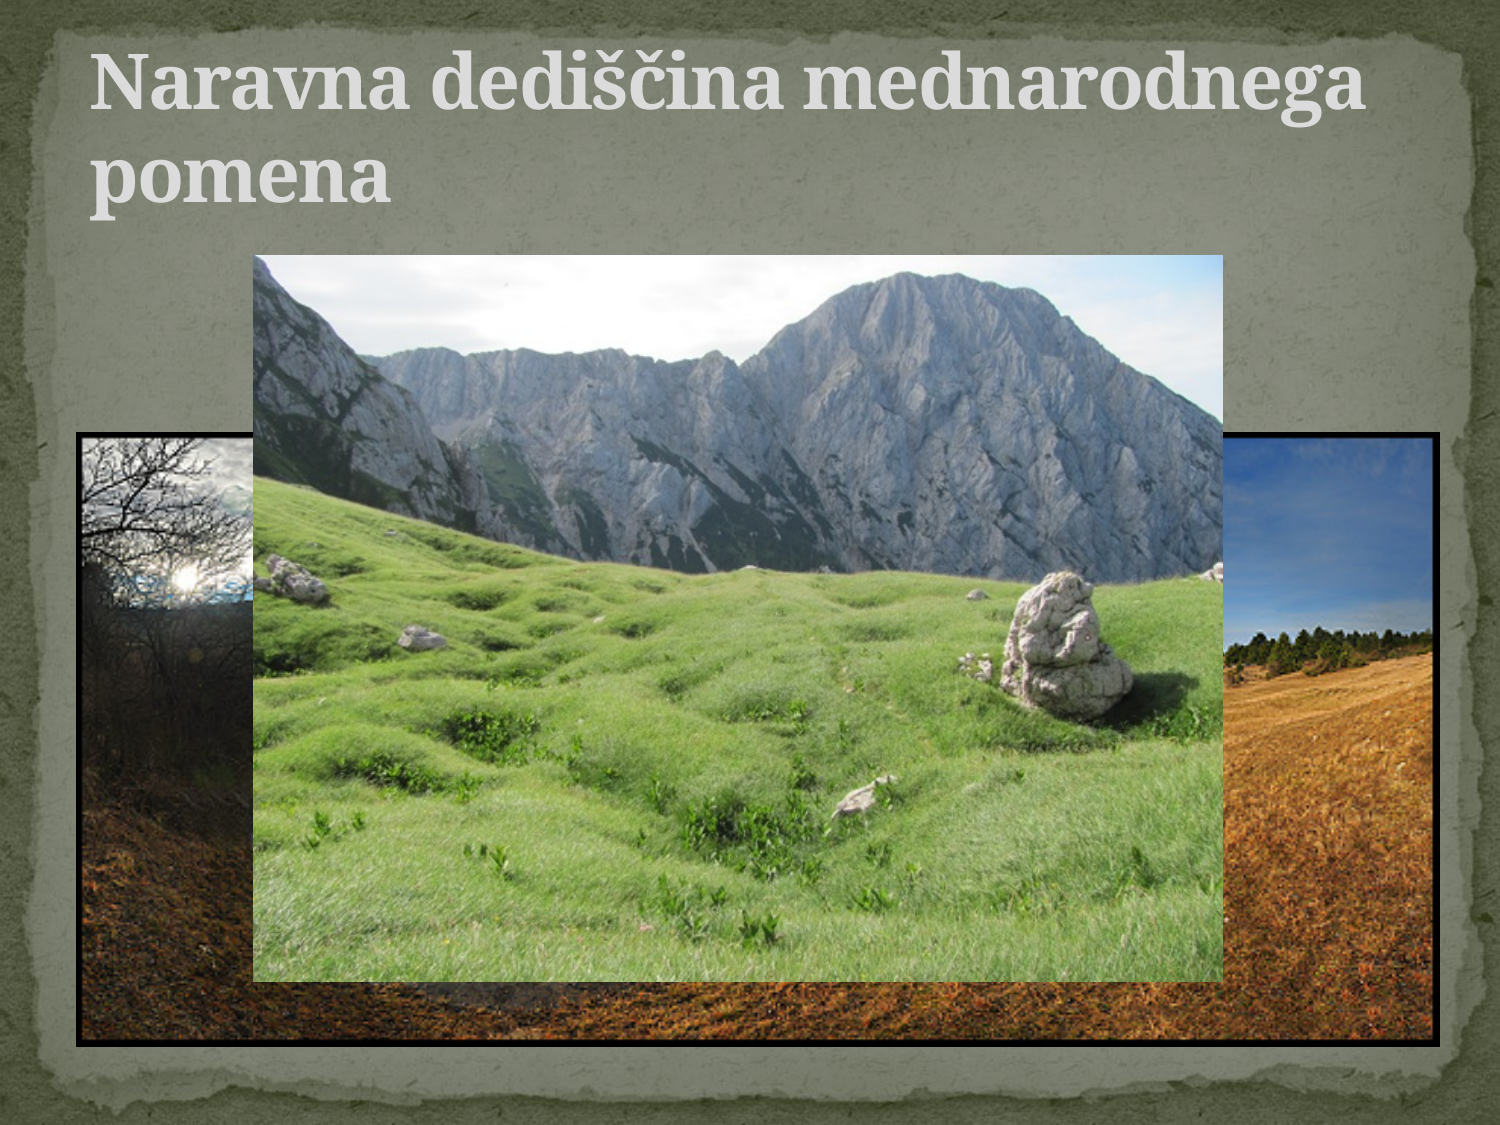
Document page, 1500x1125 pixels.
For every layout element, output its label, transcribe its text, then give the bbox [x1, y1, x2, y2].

picture [0, 0, 1500, 1125]
title Naravna dediščina mednarodnega pomena [75, 24, 1425, 225]
